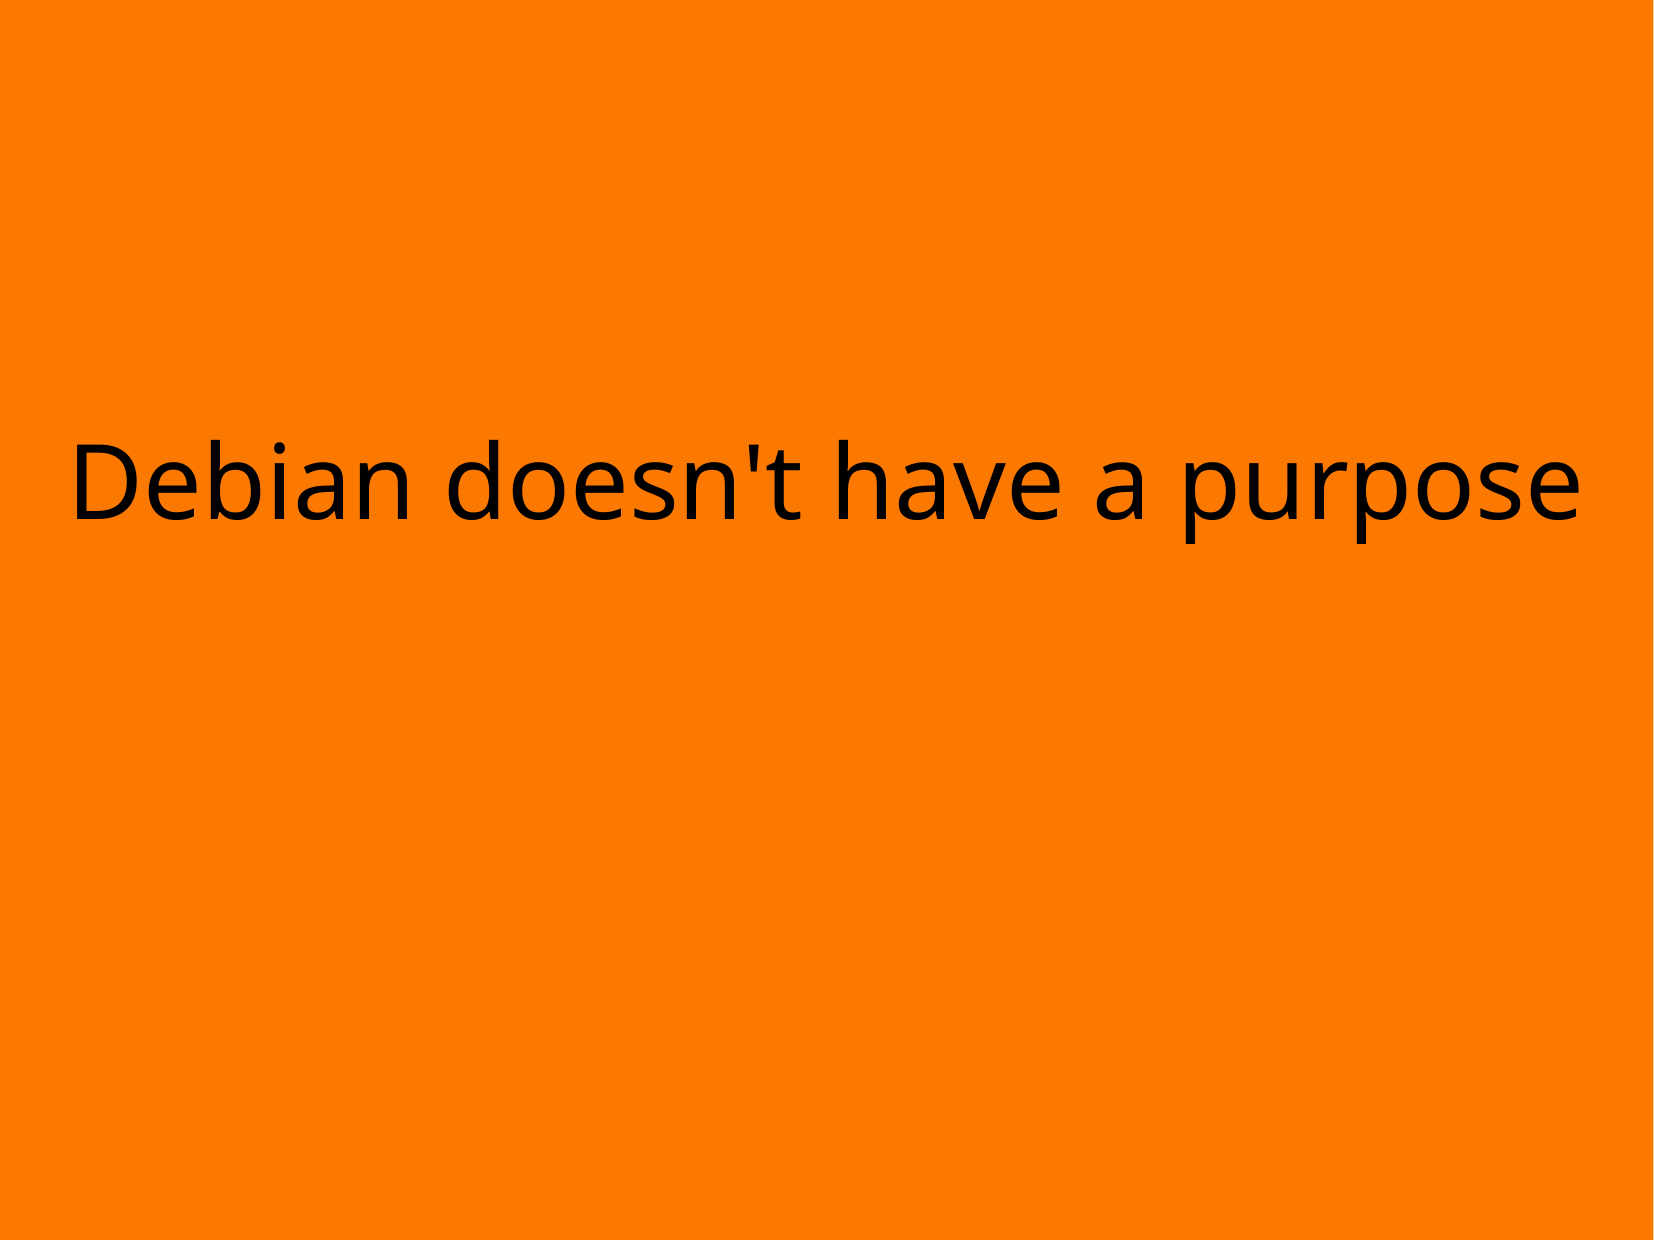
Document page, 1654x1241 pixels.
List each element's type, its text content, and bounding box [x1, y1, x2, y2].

text_box Debian doesn't have a purpose [0, 408, 1654, 833]
